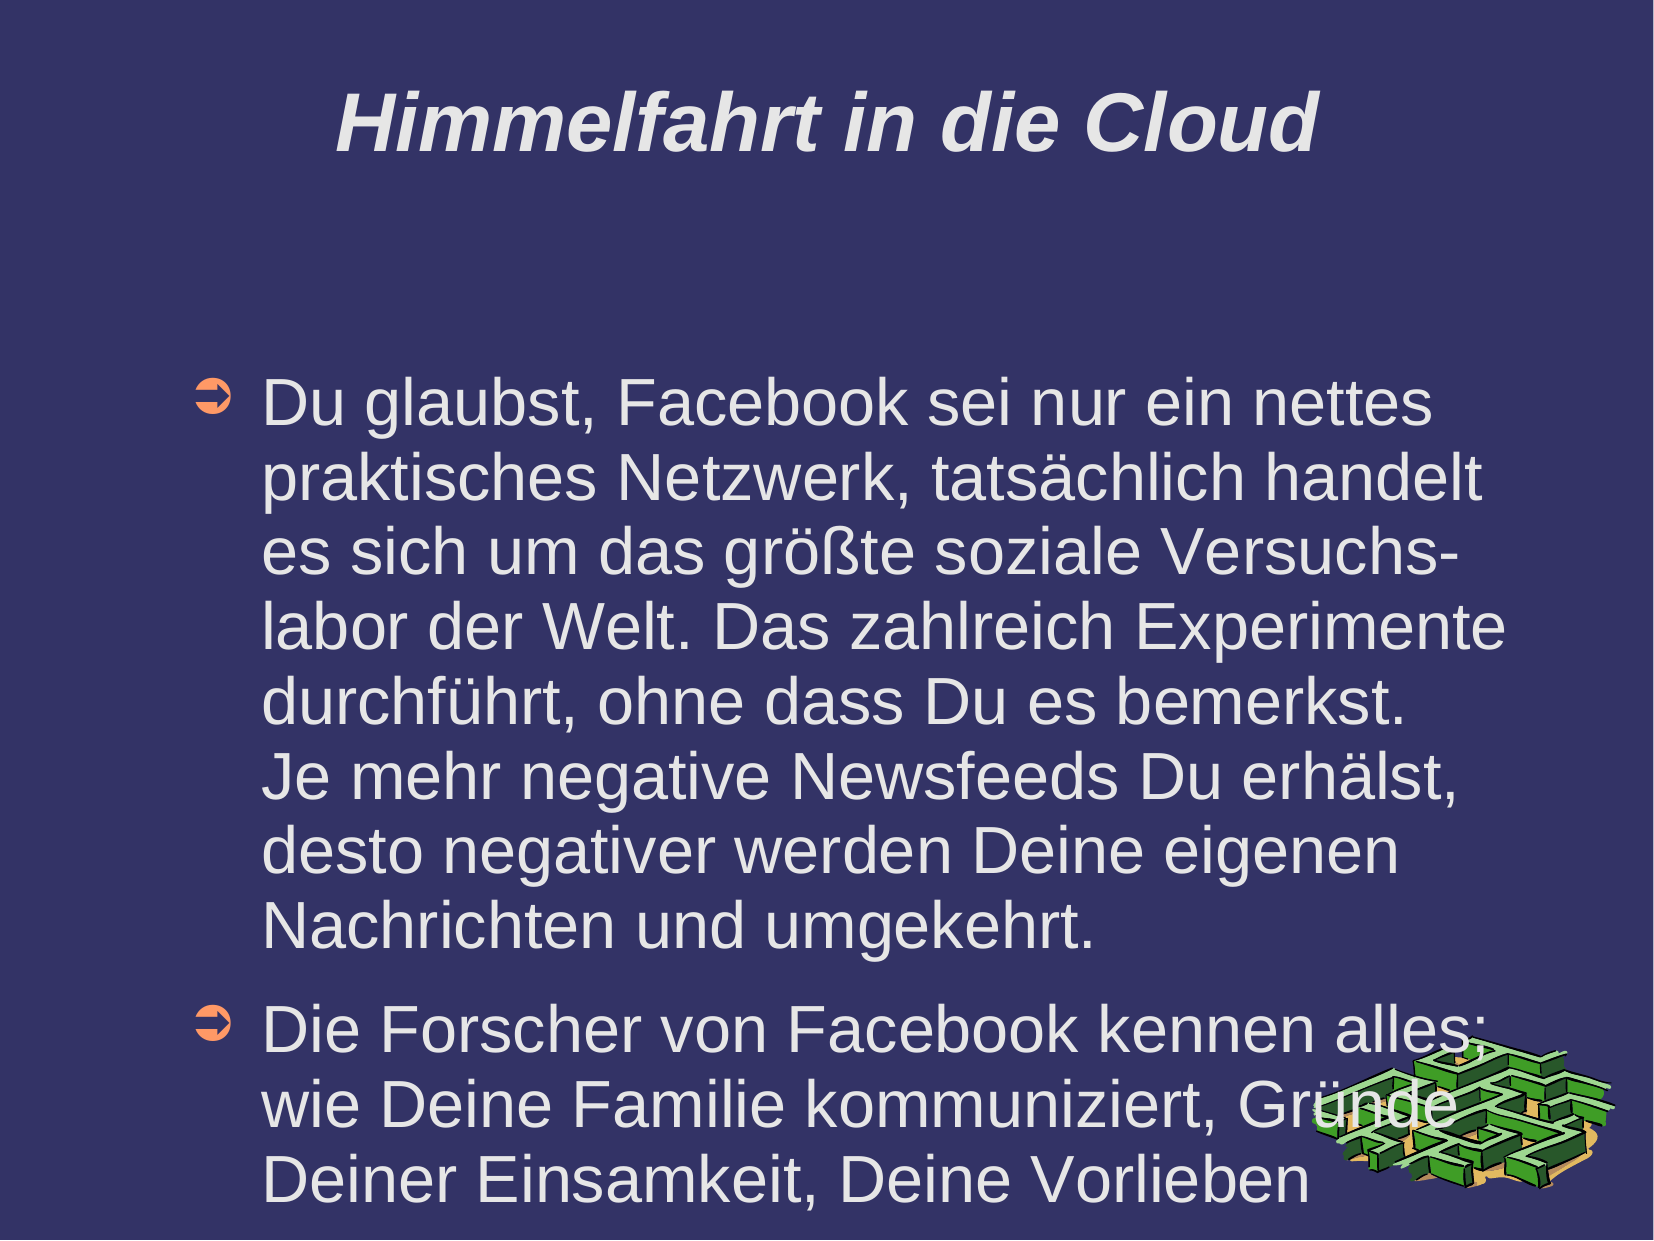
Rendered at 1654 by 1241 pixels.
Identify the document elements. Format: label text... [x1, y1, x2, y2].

title Himmelfahrt in die Cloud [121, 19, 1534, 227]
list Du glaubst, Facebook sei nur ein nettes praktisches Netzwerk, tatsächlich handelt es sich um das größte soziale Versuchs-labor der Welt. Das zahlreich Experimente durchführt, ohne dass Du es bemerkst. Je mehr negative Newsfeeds Du erhälst, desto negativer werden Deine eigenen Nachrichten und umgekehrt. Die Forscher von Facebook kennen alles; wie Deine Familie kommuniziert, Gründe Deiner Einsamkeit, Deine Vorlieben [178, 364, 1570, 1217]
